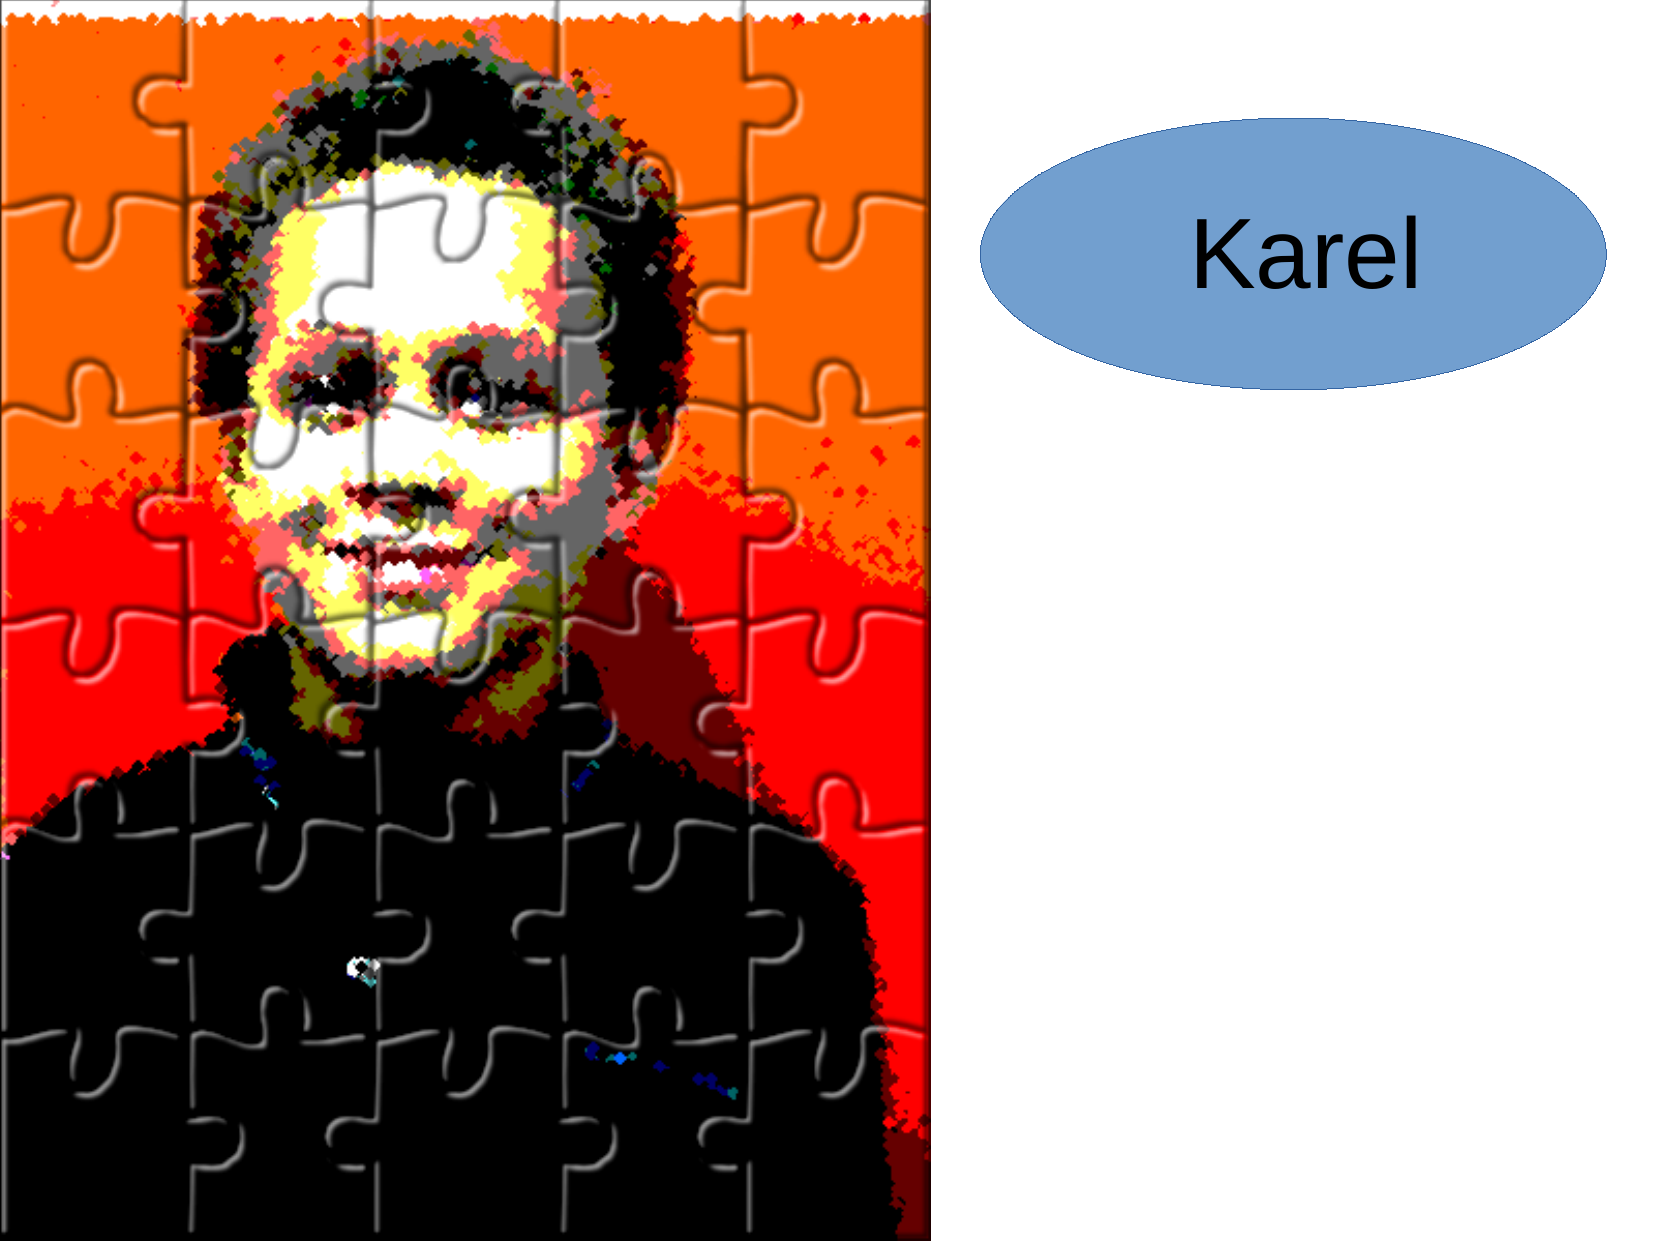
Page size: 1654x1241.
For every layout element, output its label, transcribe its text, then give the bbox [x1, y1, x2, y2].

picture [0, 0, 931, 1241]
text_box Karel [980, 118, 1607, 390]
